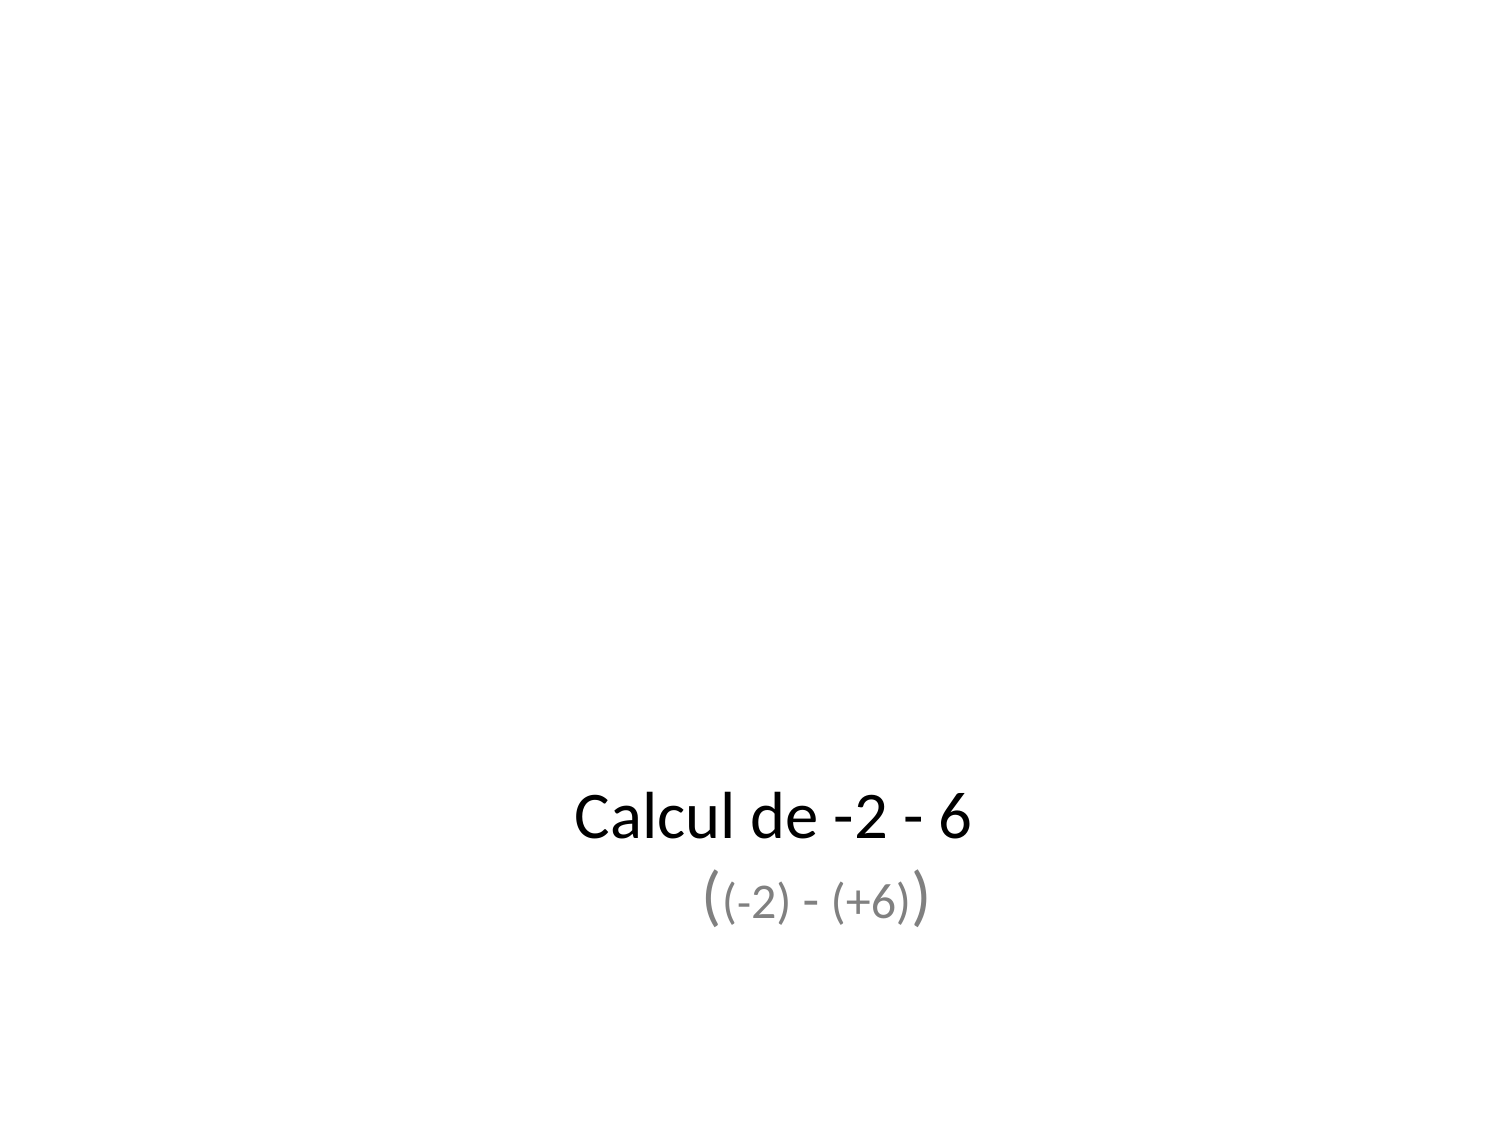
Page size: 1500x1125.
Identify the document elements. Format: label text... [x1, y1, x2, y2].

text_box Calcul de -2 - 6 ((-2) - (+6)) [559, 764, 1074, 1020]
